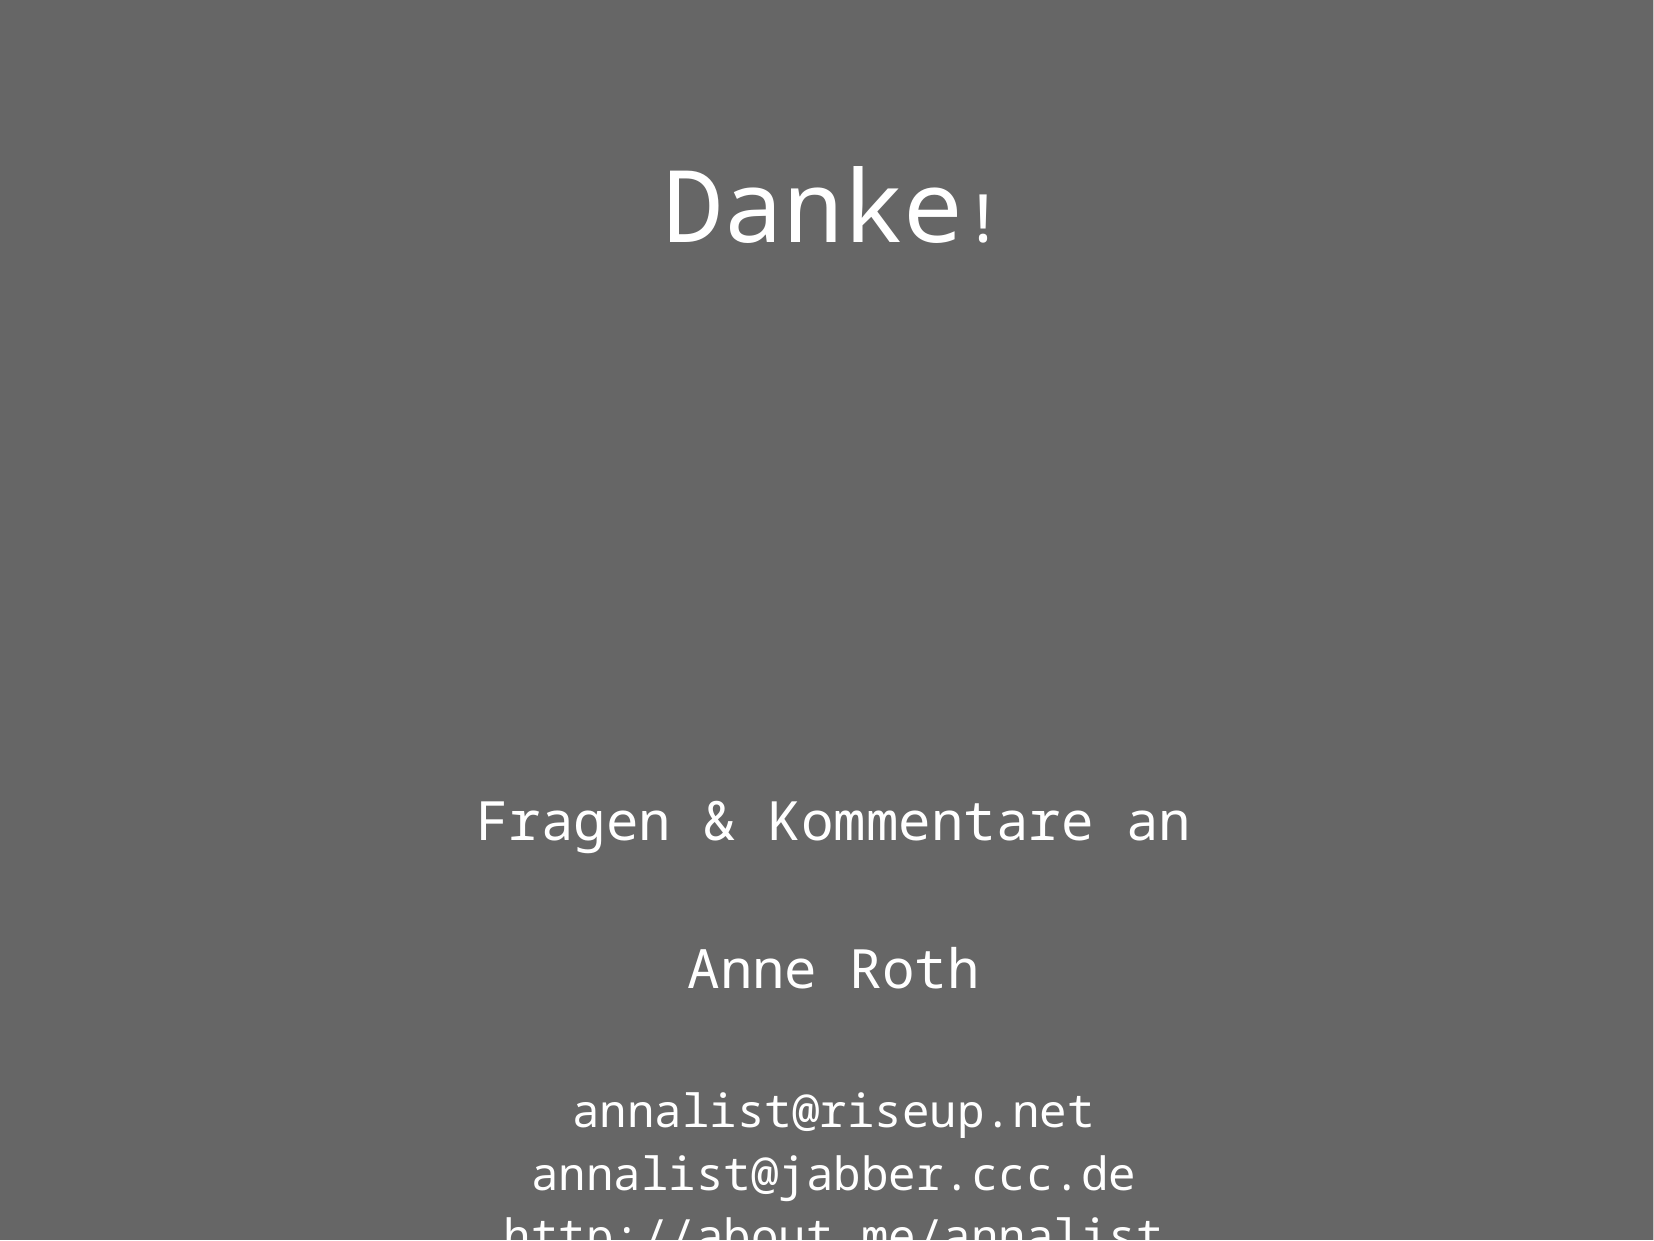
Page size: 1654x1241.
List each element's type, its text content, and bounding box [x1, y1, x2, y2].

subtitle Danke! Fragen & Kommentare an Anne Roth annalist@riseup.net annalist@jabber.ccc.de http://about.me/annalist [89, 58, 1578, 1133]
